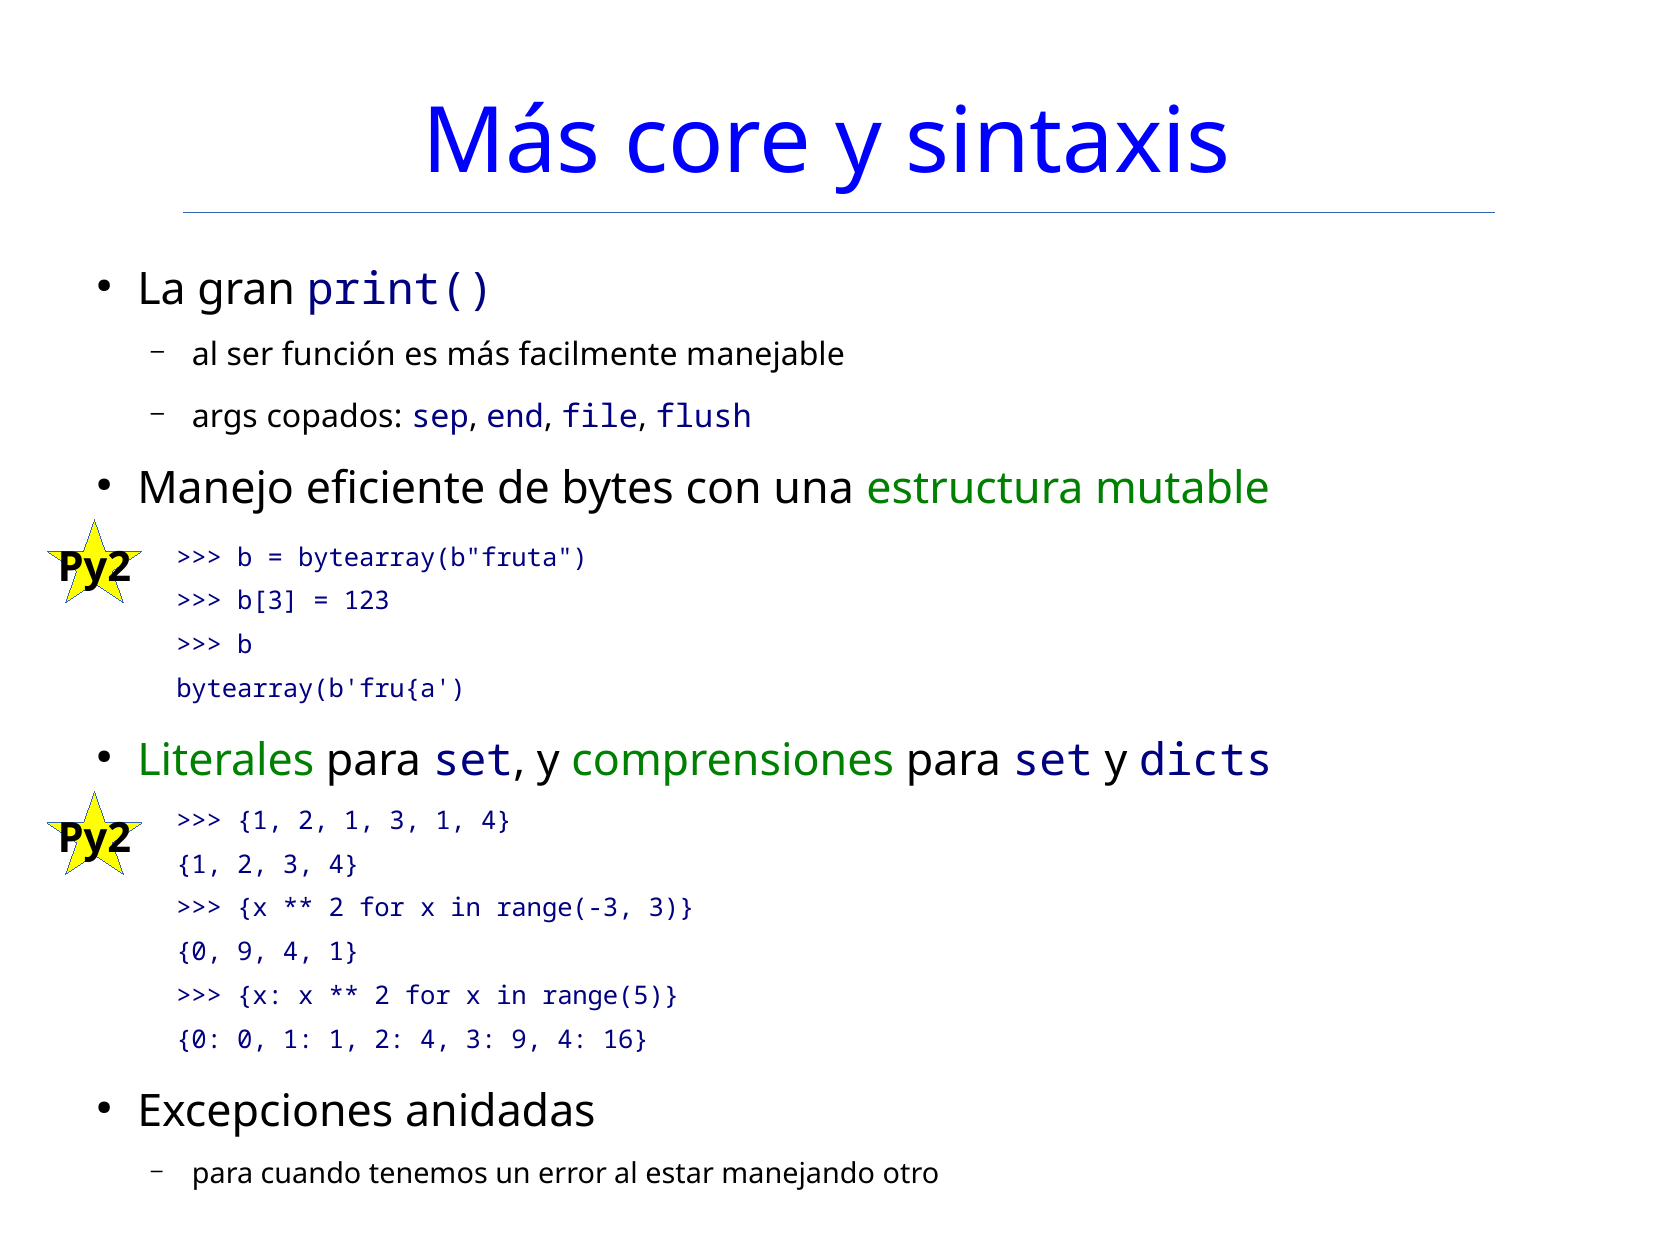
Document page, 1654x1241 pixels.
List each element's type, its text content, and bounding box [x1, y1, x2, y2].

list La gran print() al ser función es más facilmente manejable args copados: sep, end, file, flush Manejo eficiente de bytes con una estructura mutable >>> b = bytearray(b"fruta") >>> b[3] = 123 >>> b bytearray(b'fru{a') Literales para set, y comprensiones para set y dicts >>> {1, 2, 1, 3, 1, 4} {1, 2, 3, 4} >>> {x ** 2 for x in range(-3, 3)} {0, 9, 4, 1} >>> {x: x ** 2 for x in range(5)} {0: 0, 1: 1, 2: 4, 3: 9, 4: 16} Excepciones anidadas para cuando tenemos un error al estar manejando otro [82, 256, 1571, 1205]
text_box Py2 [123, 551, 142, 560]
text_box Py2 [47, 551, 61, 561]
text_box Py2 [65, 519, 124, 603]
text_box Py2 [47, 822, 61, 833]
text_box Py2 [65, 791, 124, 875]
text_box Py2 [123, 822, 142, 833]
text_box Py2 [67, 556, 75, 565]
text_box Py2 [67, 827, 75, 836]
title Más core y sintaxis [82, 49, 1571, 225]
